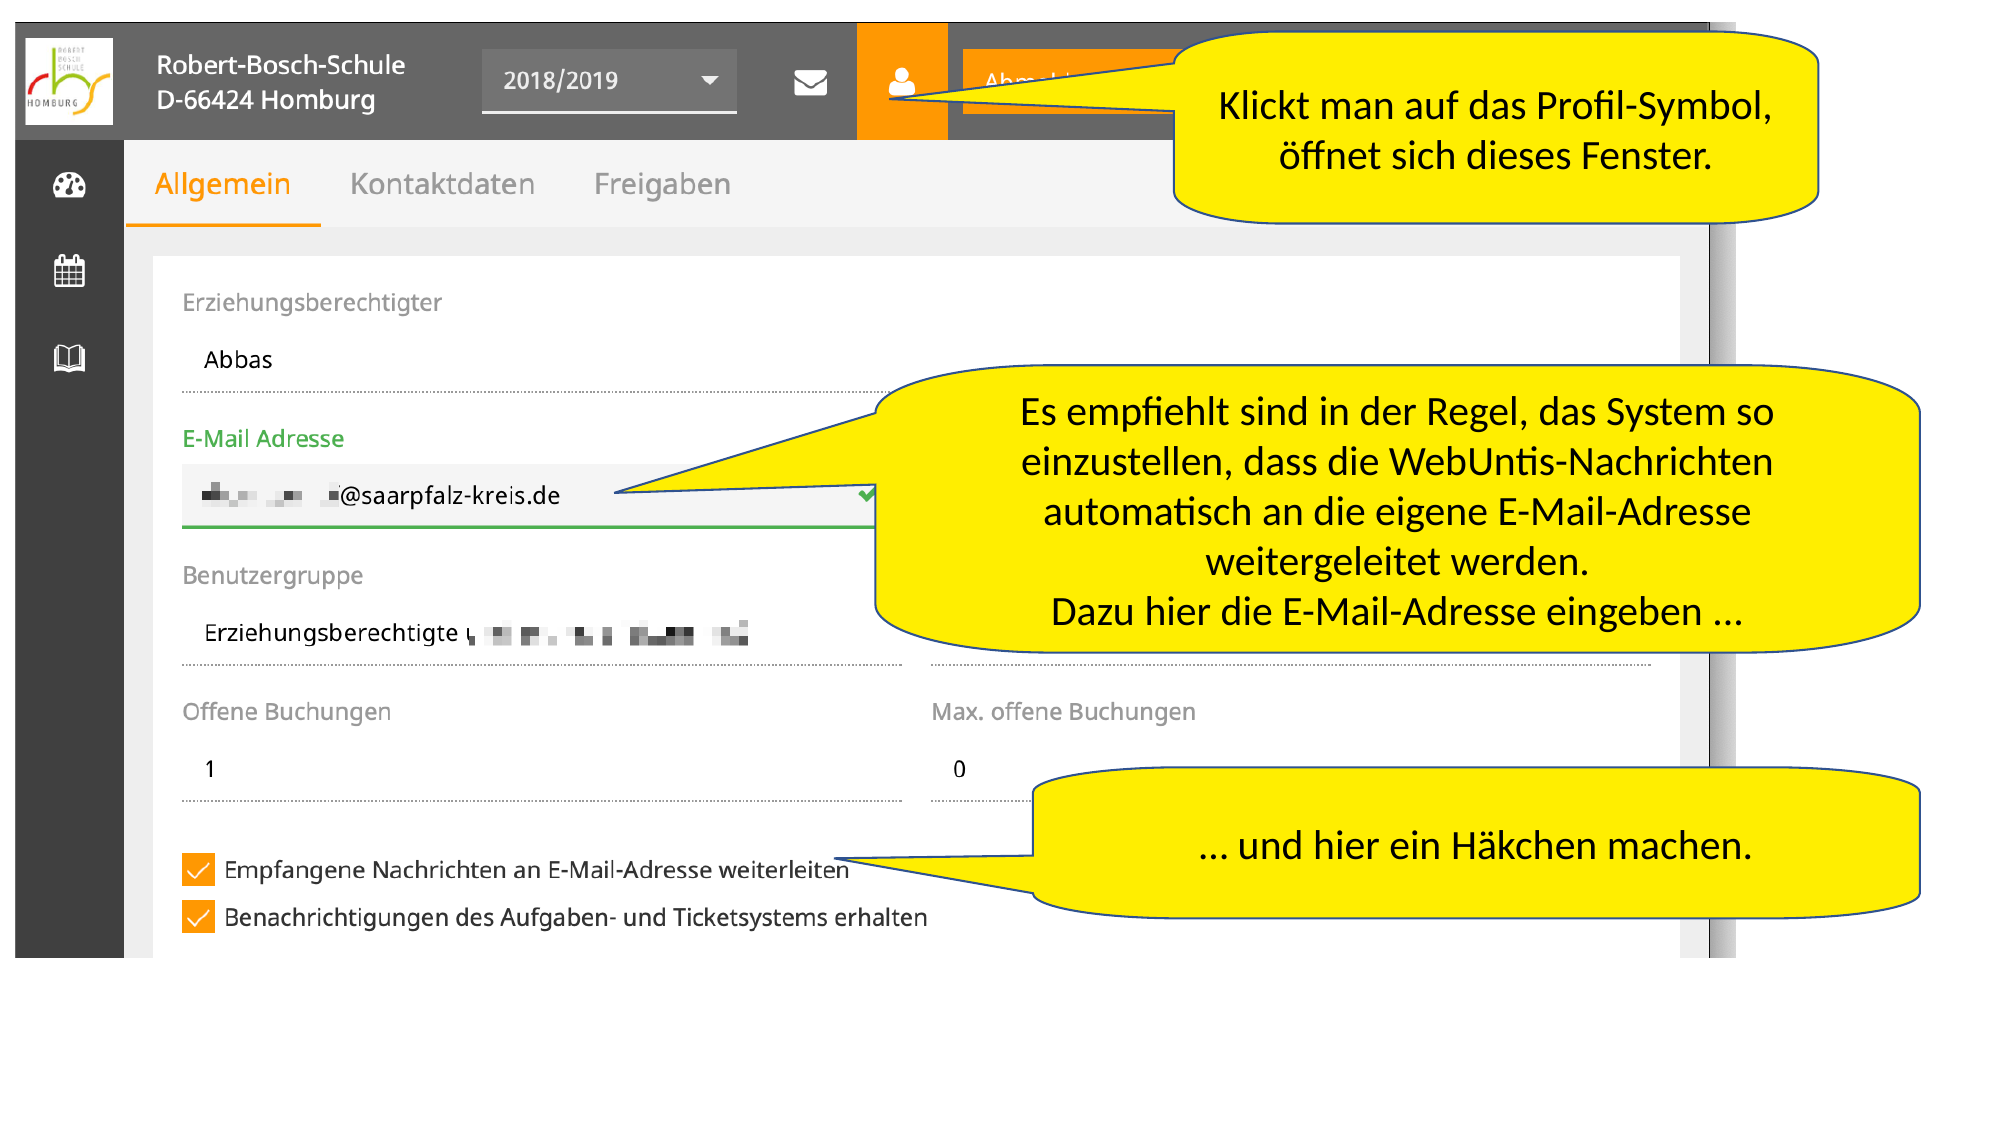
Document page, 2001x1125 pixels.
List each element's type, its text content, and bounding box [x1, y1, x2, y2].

text_box Klickt man auf das Profil-Symbol, öffnet sich dieses Fenster. [889, 31, 1819, 224]
text_box Es empfiehlt sind in der Regel, das System so einzustellen, dass die WebUntis-Nachrichten automatisch an die eigene E-Mail-Adresse weitergeleitet werden. Dazu hier die E-Mail-Adresse eingeben ... [614, 365, 1920, 653]
picture [15, 22, 1736, 958]
text_box … und hier ein Häkchen machen. [833, 767, 1920, 919]
